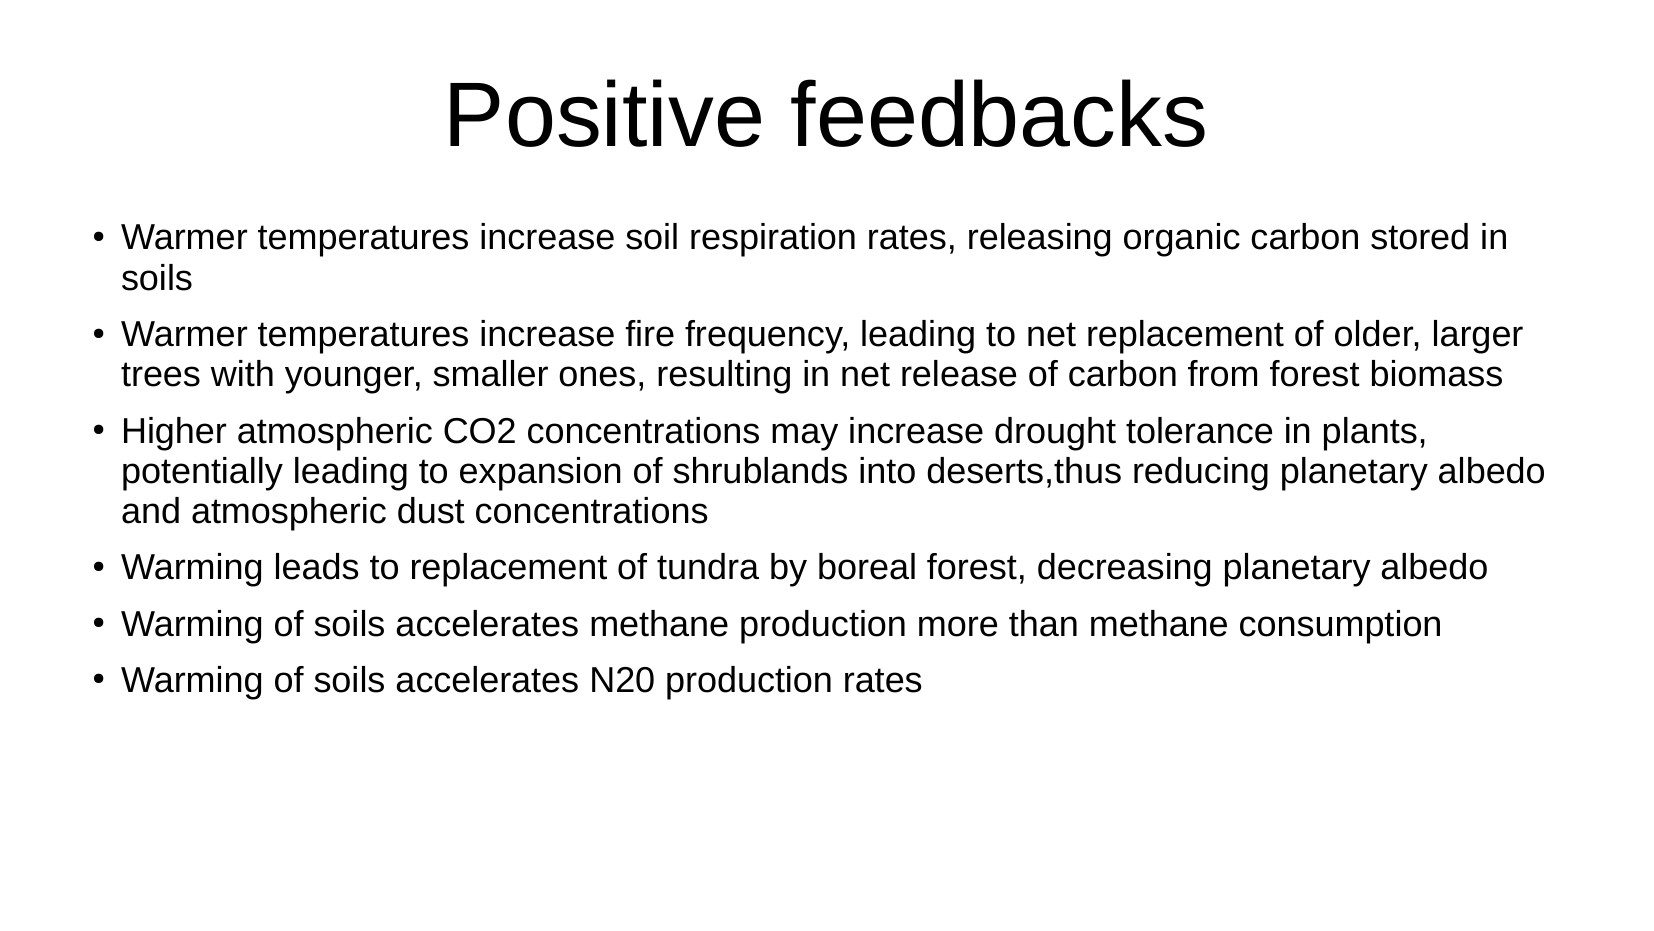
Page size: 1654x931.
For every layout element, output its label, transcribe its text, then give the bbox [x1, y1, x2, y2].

list Warmer temperatures increase soil respiration rates, releasing organic carbon stored in soils Warmer temperatures increase fire frequency, leading to net replacement of older, larger trees with younger, smaller ones, resulting in net release of carbon from forest biomass Higher atmospheric CO2 concentrations may increase drought tolerance in plants, potentially leading to expansion of shrublands into deserts,thus reducing planetary albedo and atmospheric dust concentrations Warming leads to replacement of tundra by boreal forest, decreasing planetary albedo Warming of soils accelerates methane production more than methane consumption Warming of soils accelerates N20 production rates [82, 217, 1571, 758]
title Positive feedbacks [82, 37, 1571, 193]
